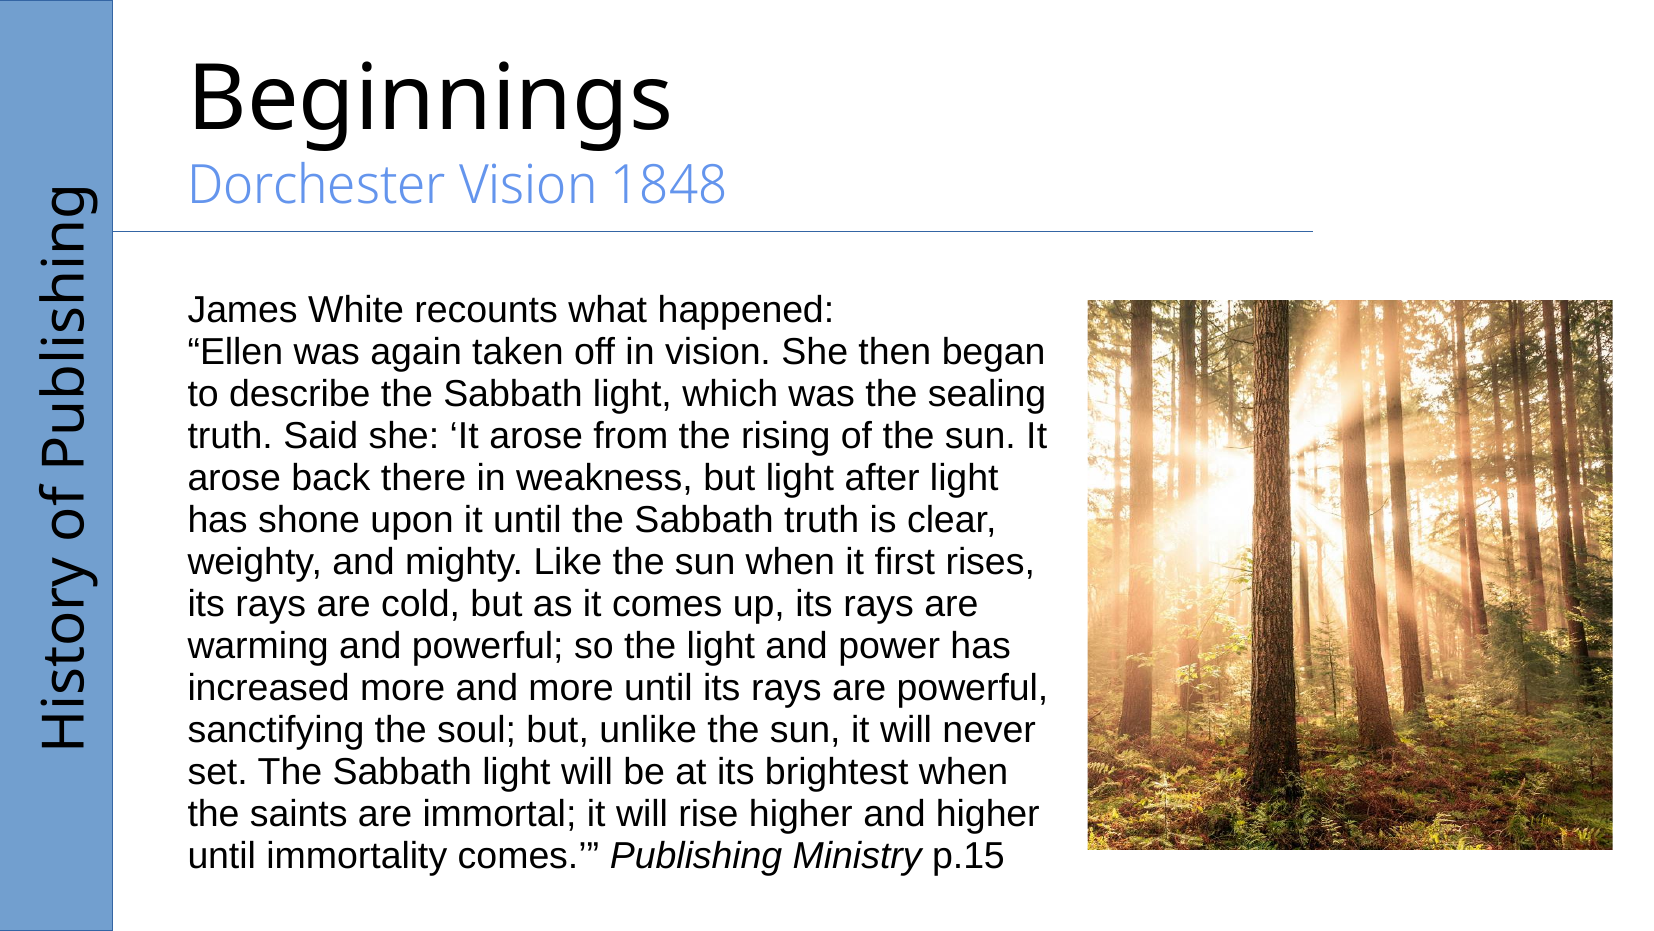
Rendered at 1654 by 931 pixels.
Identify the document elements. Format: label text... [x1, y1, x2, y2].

text_box [0, 0, 113, 931]
title Dorchester Vision 1848 [187, 125, 1571, 239]
subtitle James White recounts what happened: “Ellen was again taken off in vision. She then began to describe the Sabbath light, which was the sealing truth. Said she: ‘It arose from the rising of the sun. It arose back there in weakness, but light after light has shone upon it until the Sabbath truth is clear, weighty, and mighty. Like the sun when it first rises, its rays are cold, but as it comes up, its rays are warming and powerful; so the light and power has increased more and more until its rays are powerful, sanctifying the soul; but, unlike the sun, it will never set. The Sabbath light will be at its brightest when the saints are immortal; it will rise higher and higher until immortality comes.’” Publishing Ministry p.15 [187, 288, 1051, 877]
text_box History of Publishing [13, 37, 105, 901]
picture [1087, 300, 1613, 850]
title Beginnings [187, 33, 1571, 125]
